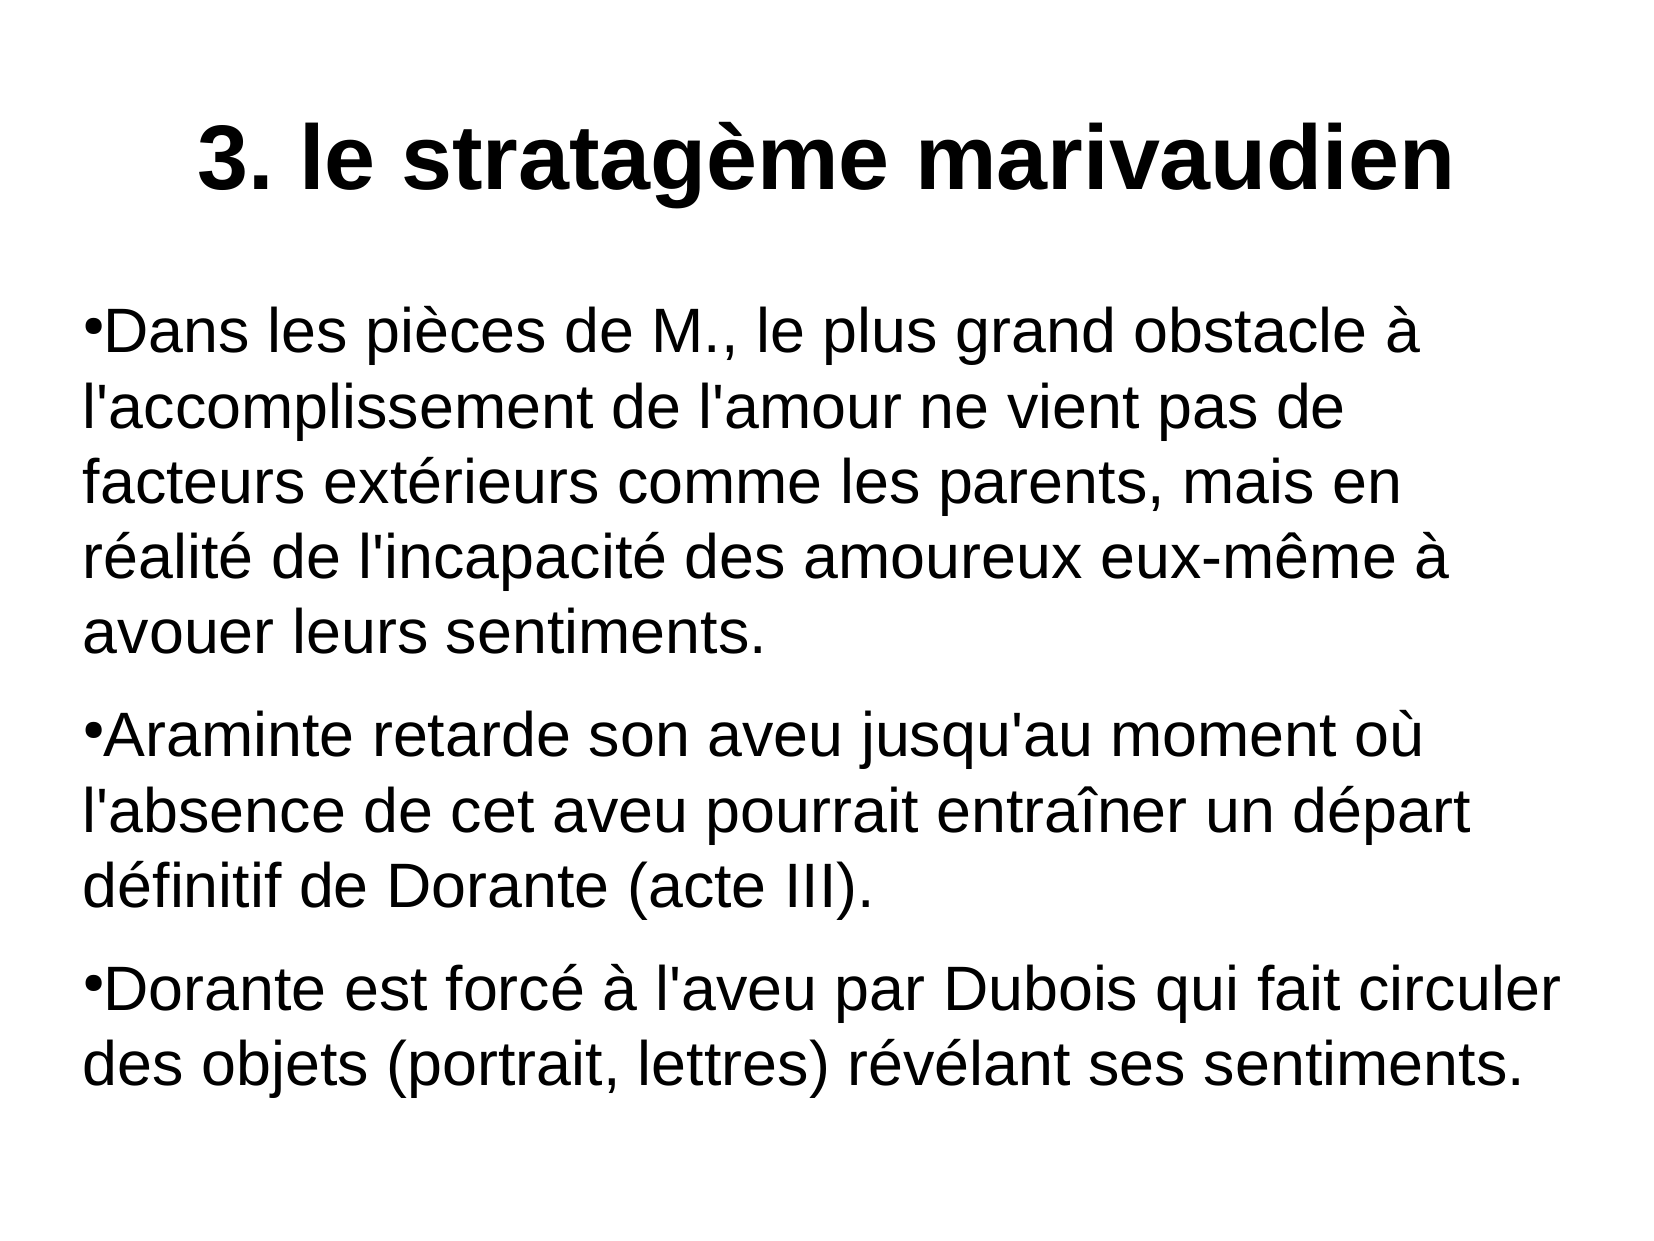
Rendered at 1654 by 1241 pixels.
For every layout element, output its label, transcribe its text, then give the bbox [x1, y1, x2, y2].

list Dans les pièces de M., le plus grand obstacle à l'accomplissement de l'amour ne vient pas de facteurs extérieurs comme les parents, mais en réalité de l'incapacité des amoureux eux-même à avouer leurs sentiments. Araminte retarde son aveu jusqu'au moment où l'absence de cet aveu pourrait entraîner un départ définitif de Dorante (acte III). Dorante est forcé à l'aveu par Dubois qui fait circuler des objets (portrait, lettres) révélant ses sentiments. [82, 290, 1571, 1172]
title 3. le stratagème marivaudien [82, 49, 1571, 257]
